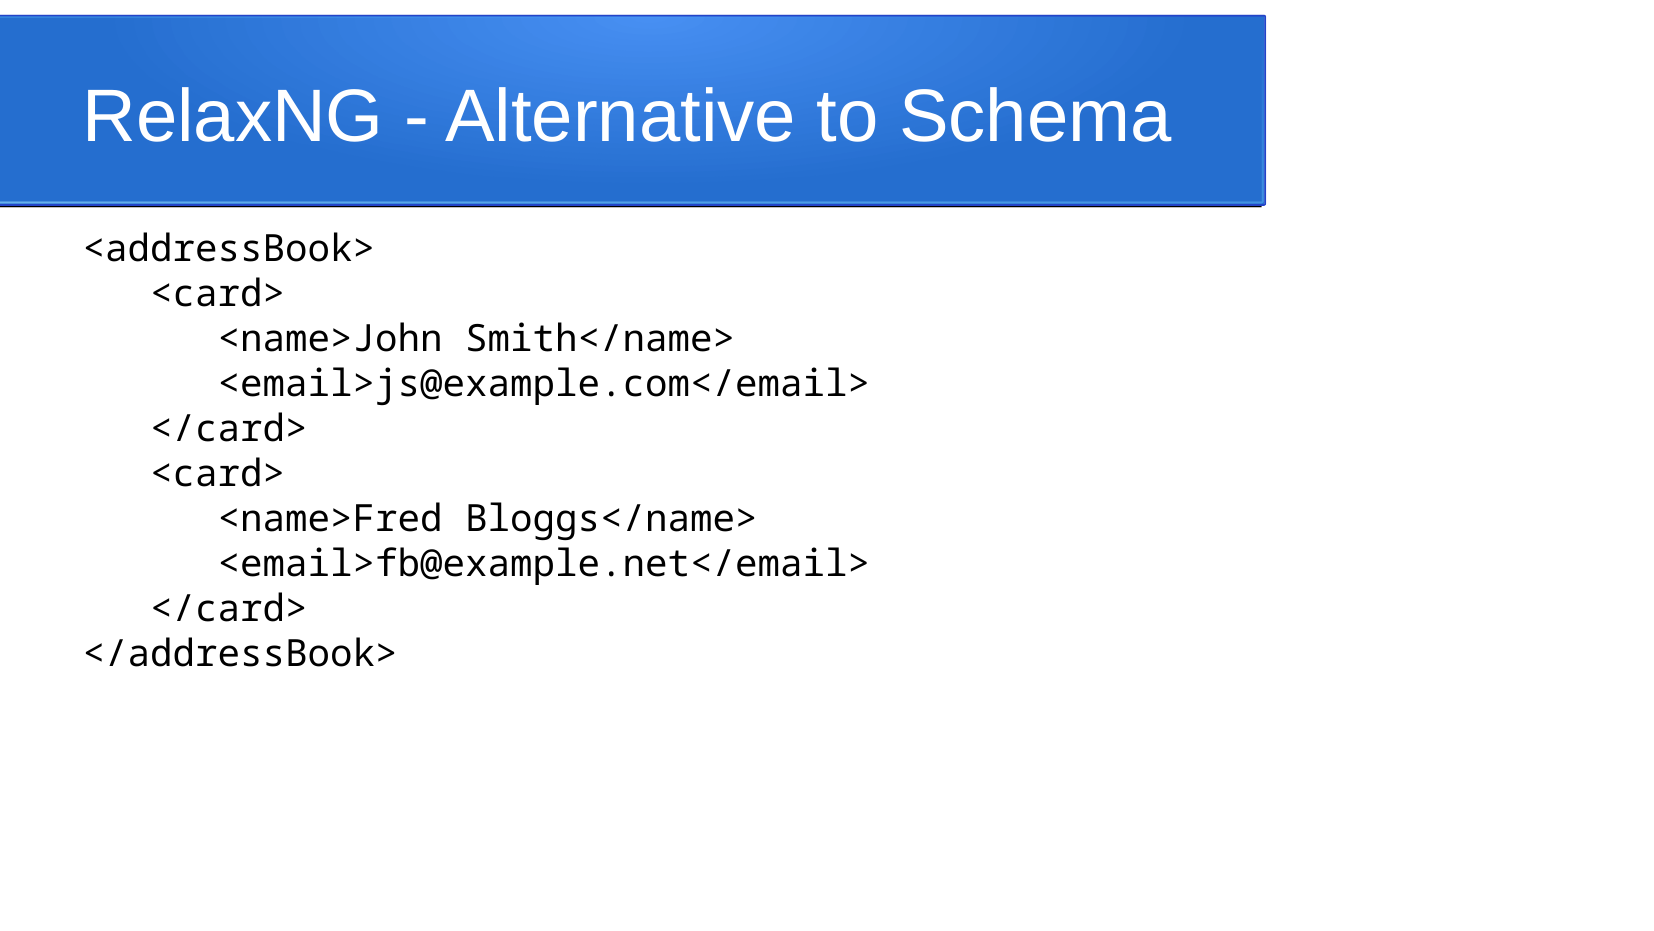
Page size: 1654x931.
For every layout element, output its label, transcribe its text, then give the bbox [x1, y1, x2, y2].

text_box <addressBook> <card> <name>John Smith</name> <email>js@example.com</email> </card> <card> <name>Fred Bloggs</name> <email>fb@example.net</email> </card> </addressBook> [82, 224, 1571, 874]
text_box RelaxNG - Alternative to Schema [82, 35, 1336, 189]
picture [0, 13, 1269, 211]
